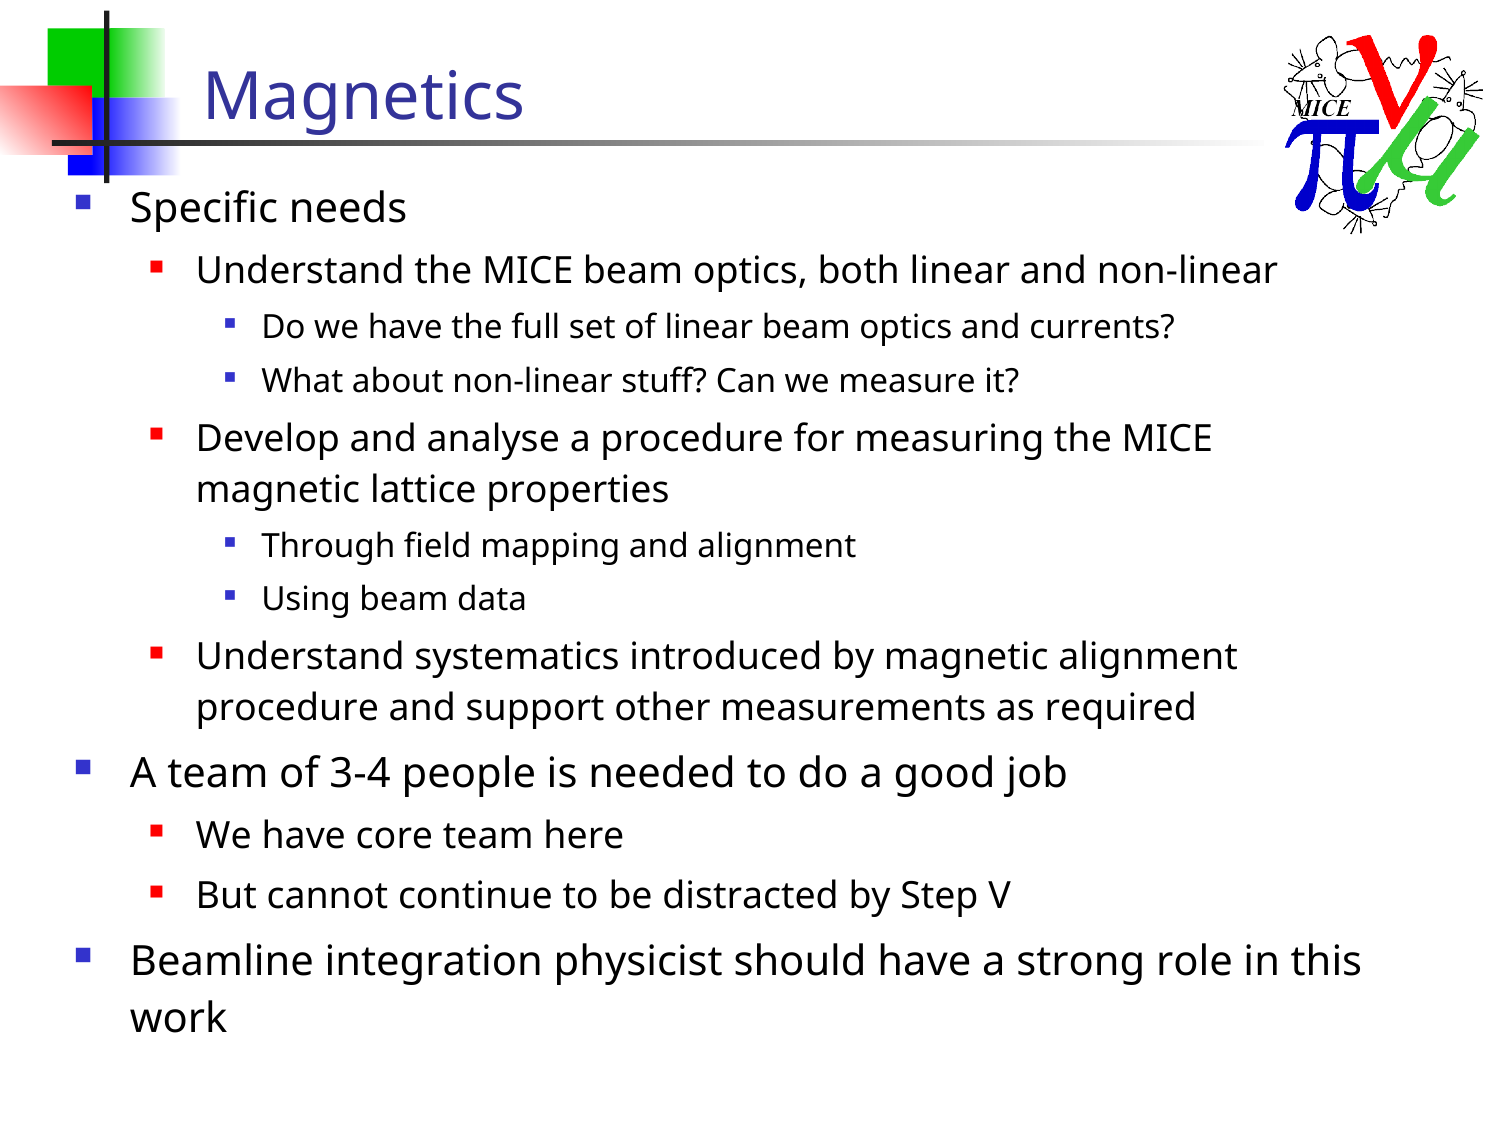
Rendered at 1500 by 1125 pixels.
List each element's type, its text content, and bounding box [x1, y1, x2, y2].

title Magnetics [187, 0, 1466, 147]
list Specific needs Understand the MICE beam optics, both linear and non-linear Do we have the full set of linear beam optics and currents? What about non-linear stuff? Can we measure it? Develop and analyse a procedure for measuring the MICE magnetic lattice properties Through field mapping and alignment Using beam data Understand systematics introduced by magnetic alignment procedure and support other measurements as required A team of 3-4 people is needed to do a good job We have core team here But cannot continue to be distracted by Step V Beamline integration physicist should have a strong role in this work [59, 169, 1402, 946]
picture [1264, 5, 1500, 251]
